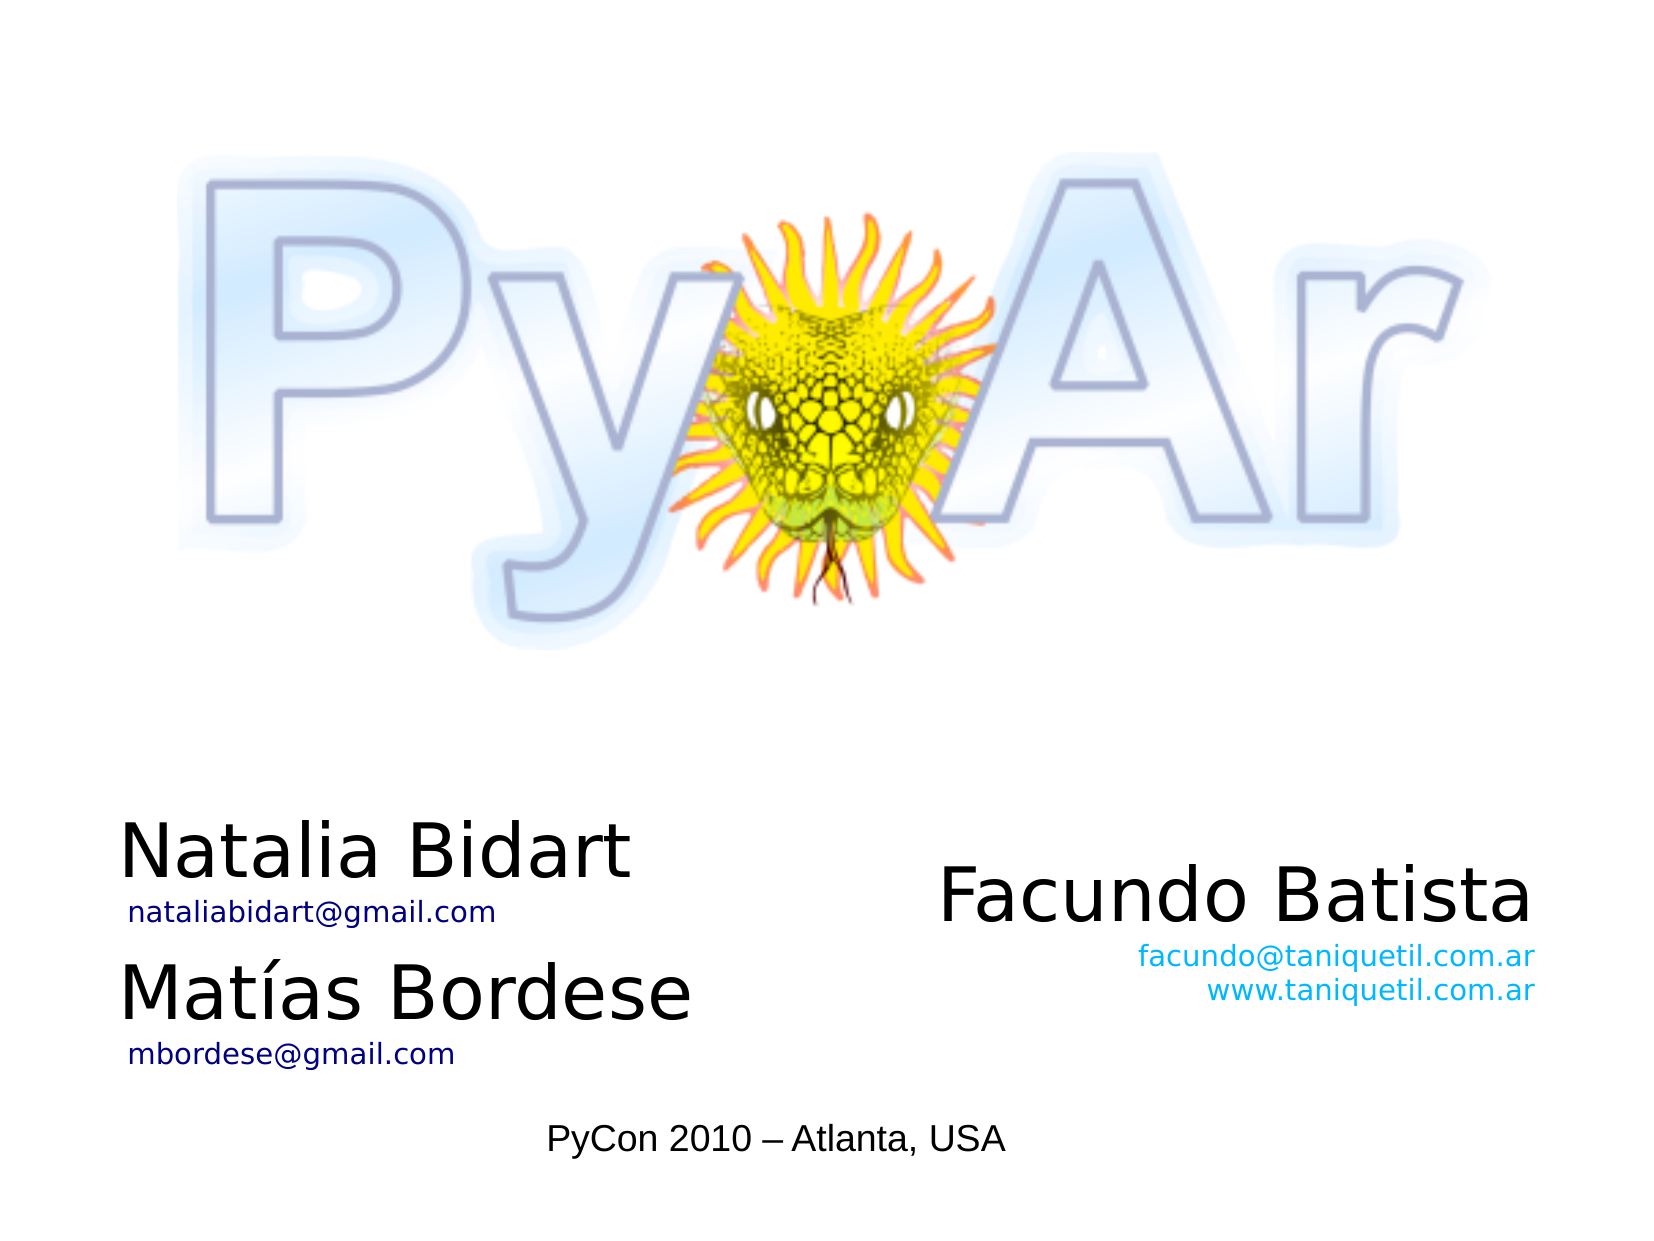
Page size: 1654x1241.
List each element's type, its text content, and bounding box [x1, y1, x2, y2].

picture [177, 152, 1492, 650]
title Facundo Batista facundo@taniquetil.com.ar www.taniquetil.com.ar [826, 764, 1536, 1008]
text_box PyCon 2010 – Atlanta, USA [531, 1110, 1022, 1168]
title Natalia Bidart nataliabidart@gmail.com [118, 767, 827, 909]
text_box [118, 59, 1595, 414]
title Matías Bordese mbordese@gmail.com [118, 909, 827, 1146]
